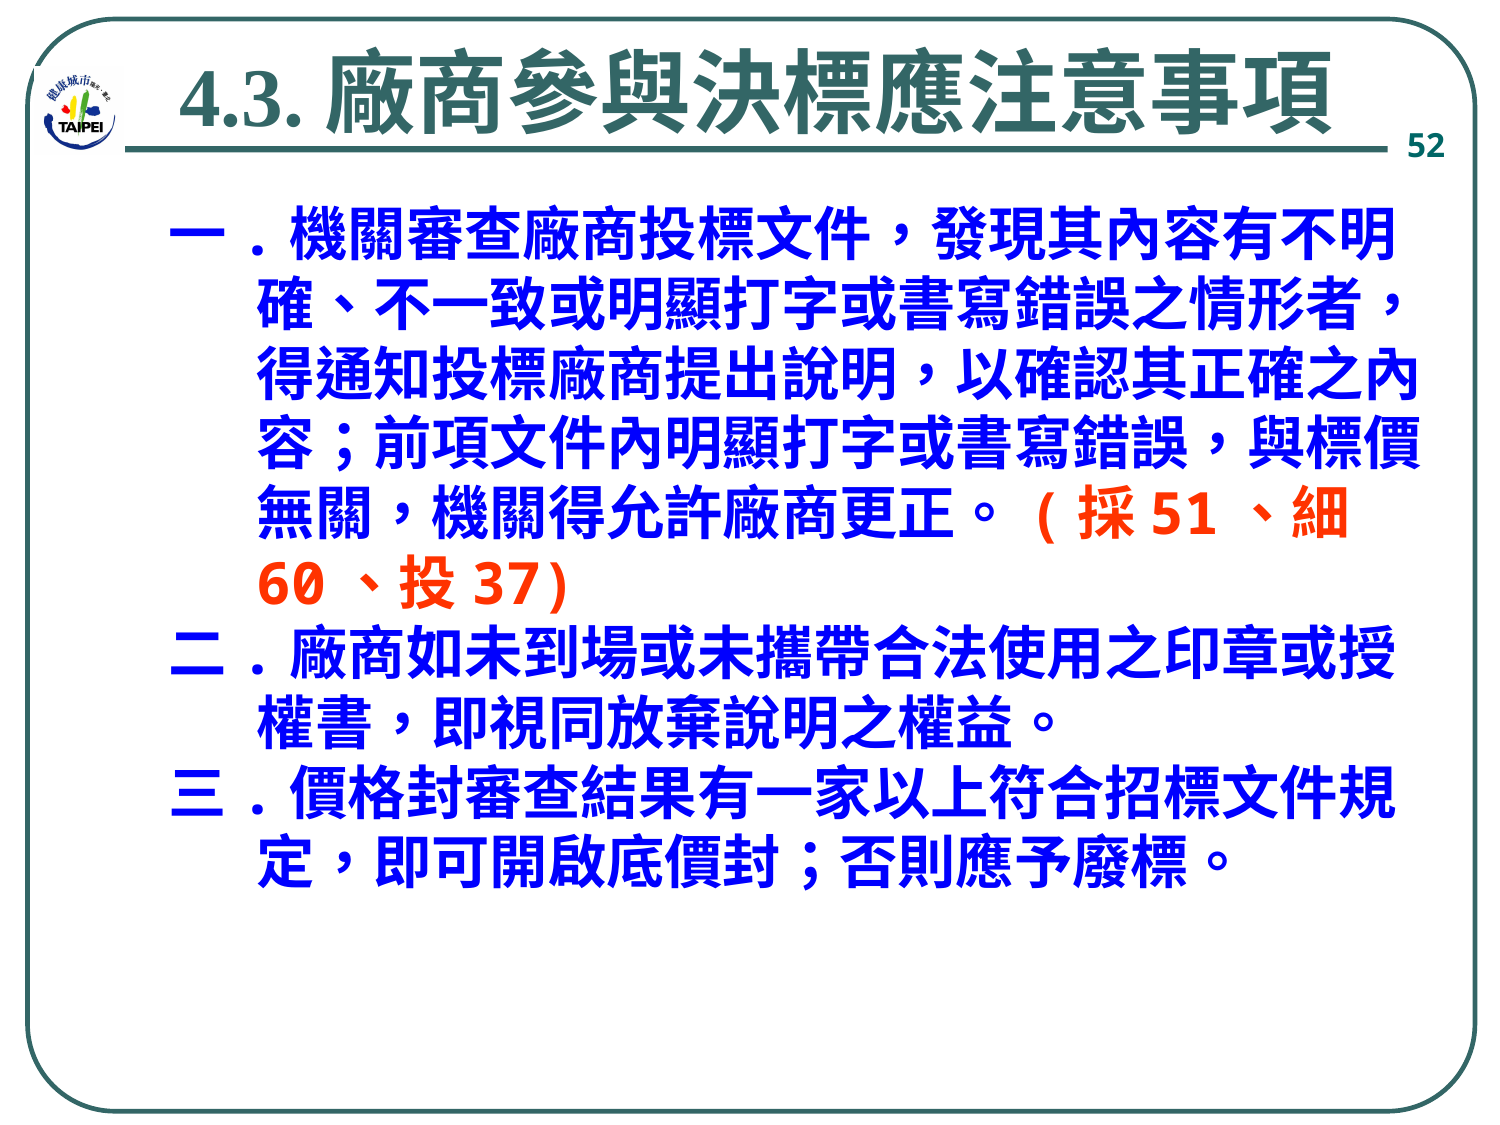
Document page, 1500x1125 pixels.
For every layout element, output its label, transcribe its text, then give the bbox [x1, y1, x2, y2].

list 一.機關審查廠商投標文件，發現其內容有不明確、不一致或明顯打字或書寫錯誤之情形者，得通知投標廠商提出說明，以確認其正確之內容；前項文件內明顯打字或書寫錯誤，與標價無關，機關得允許廠商更正。(採51、細60、投37) 二.廠商如未到場或未攜帶合法使用之印章或授權書，即視同放棄說明之權益。 三.價格封審查結果有一家以上符合招標文件規定，即可開啟底價封；否則應予廢標。 [64, 189, 1459, 1125]
title 4.3.廠商參與決標應注意事項 [125, 27, 1388, 153]
